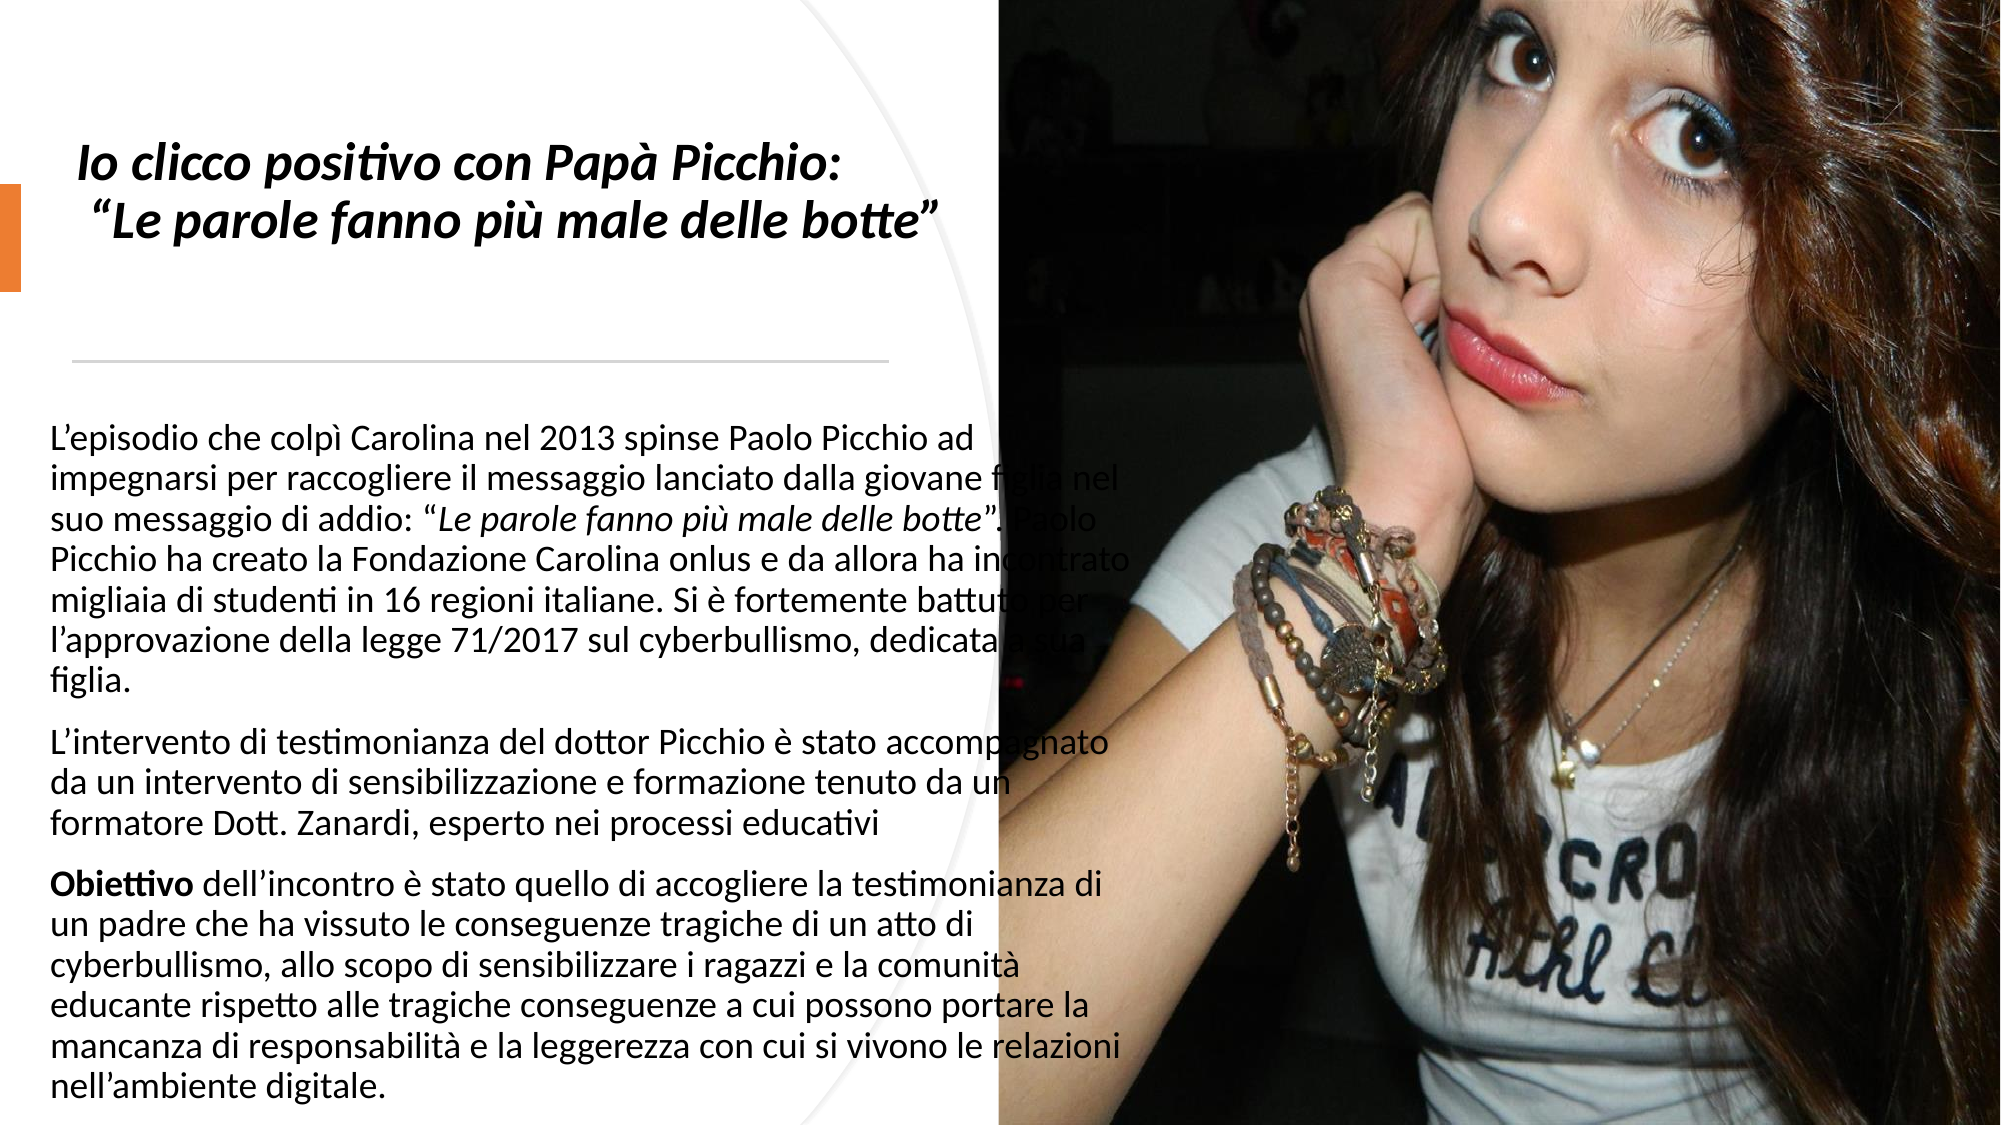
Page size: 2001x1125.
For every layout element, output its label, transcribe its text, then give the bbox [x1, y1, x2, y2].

picture [998, 0, 2000, 1125]
text_box [0, 0, 998, 1125]
title Io clicco positivo con Papà Picchio: “Le parole fanno più male delle botte” [61, 39, 977, 344]
list L’episodio che colpì Carolina nel 2013 spinse Paolo Picchio ad impegnarsi per raccogliere il messaggio lanciato dalla giovane figlia nel suo messaggio di addio: “Le parole fanno più male delle botte”. Paolo Picchio ha creato la Fondazione Carolina onlus e da allora ha incontrato migliaia di studenti in 16 regioni italiane. Si è fortemente battuto per l’approvazione della legge 71/2017 sul cyberbullismo, dedicata a sua figlia. L’intervento di testimonianza del dottor Picchio è stato accompagnato da un intervento di sensibilizzazione e formazione tenuto da un formatore Dott. Zanardi, esperto nei processi educativi Obiettivo dell’incontro è stato quello di accogliere la testimonianza di un padre che ha vissuto le conseguenze tragiche di un atto di cyberbullismo, allo scopo di sensibilizzare i ragazzi e la comunità educante rispetto alle tragiche conseguenze a cui possono portare la mancanza di responsabilità e la leggerezza con cui si vivono le relazioni nell’ambiente digitale. [34, 344, 1154, 1125]
